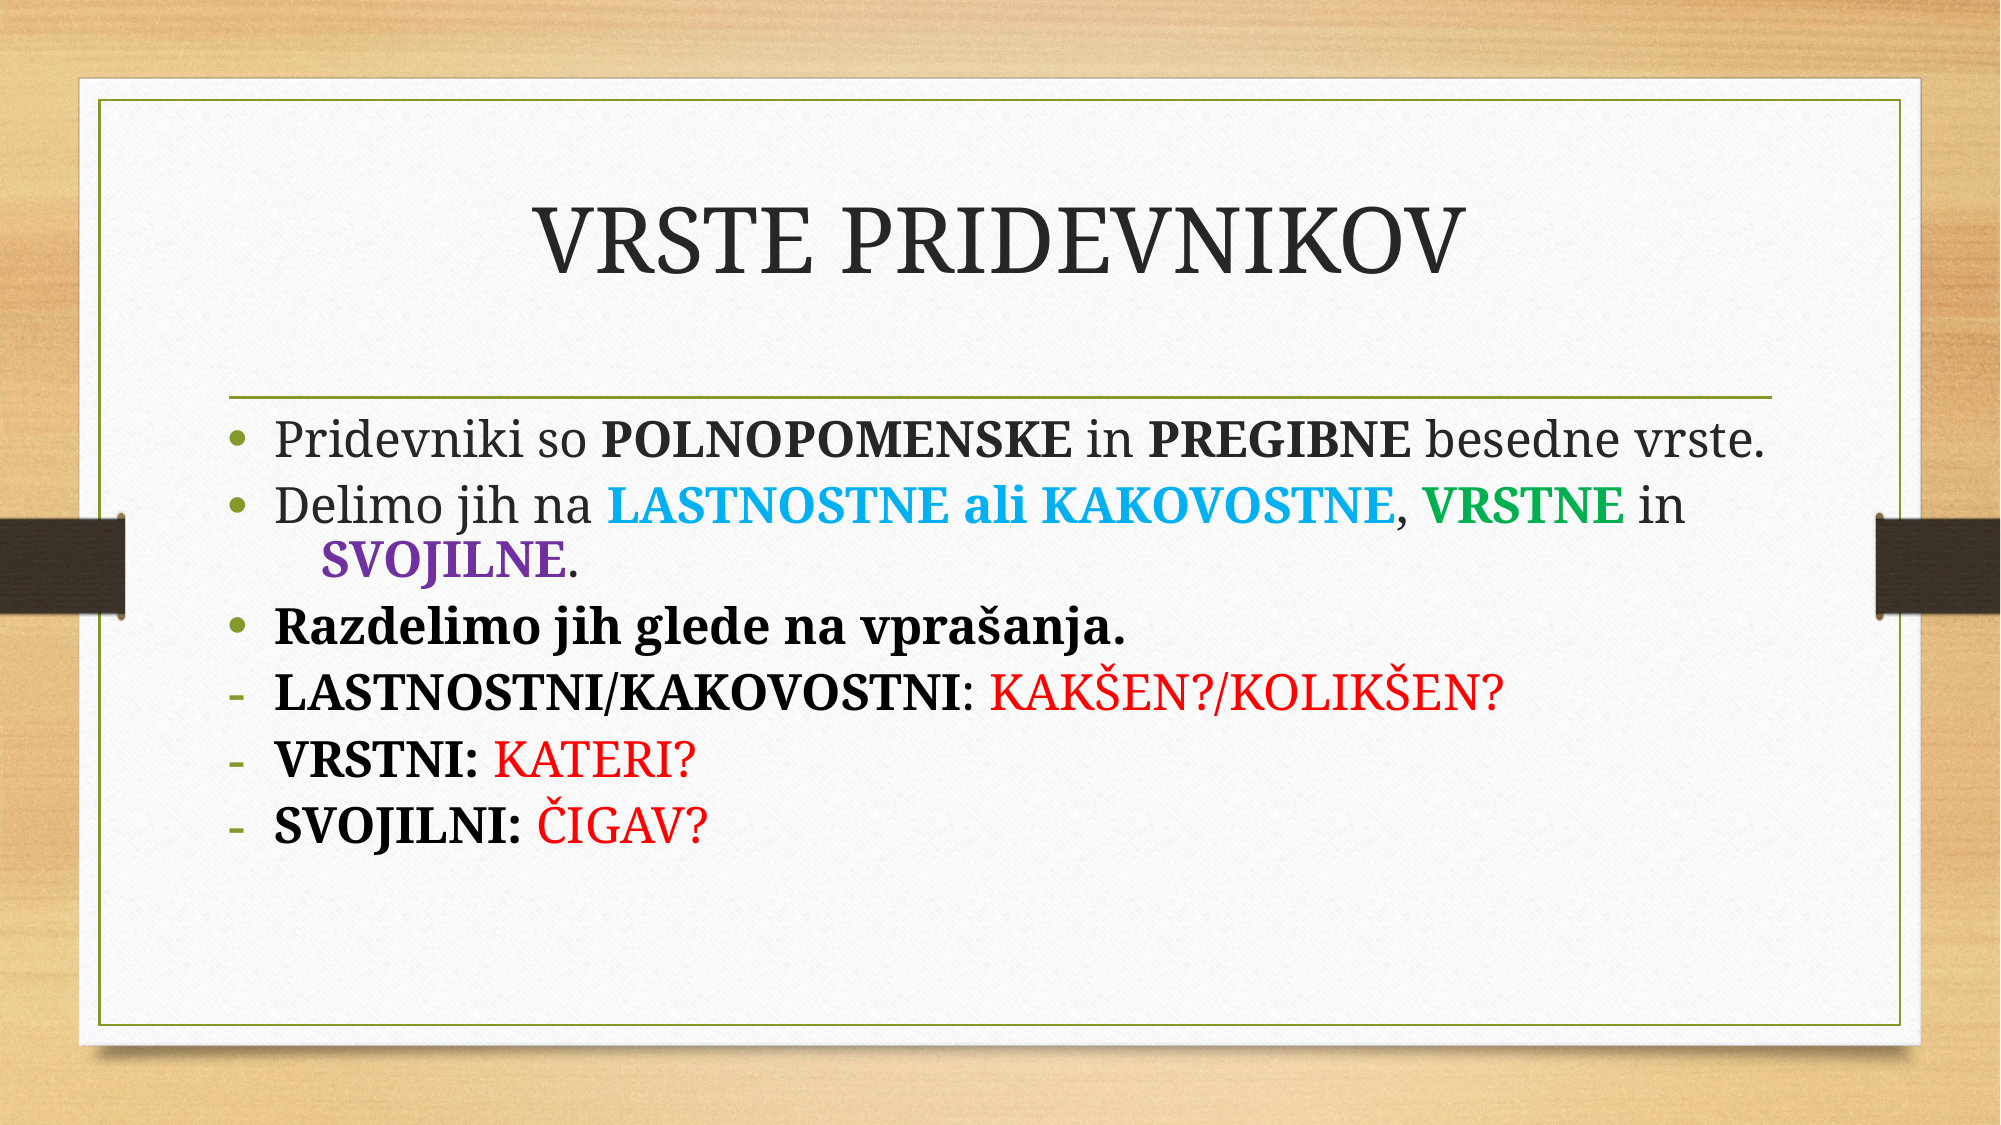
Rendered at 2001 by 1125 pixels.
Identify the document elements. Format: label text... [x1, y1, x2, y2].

title VRSTE PRIDEVNIKOV [212, 161, 1788, 314]
list Pridevniki so POLNOPOMENSKE in PREGIBNE besedne vrste. Delimo jih na LASTNOSTNE ali KAKOVOSTNE, VRSTNE in SVOJILNE. Razdelimo jih glede na vprašanja. LASTNOSTNI/KAKOVOSTNI: KAKŠEN?/KOLIKŠEN? VRSTNI: KATERI? SVOJILNI: ČIGAV? [212, 406, 1788, 964]
